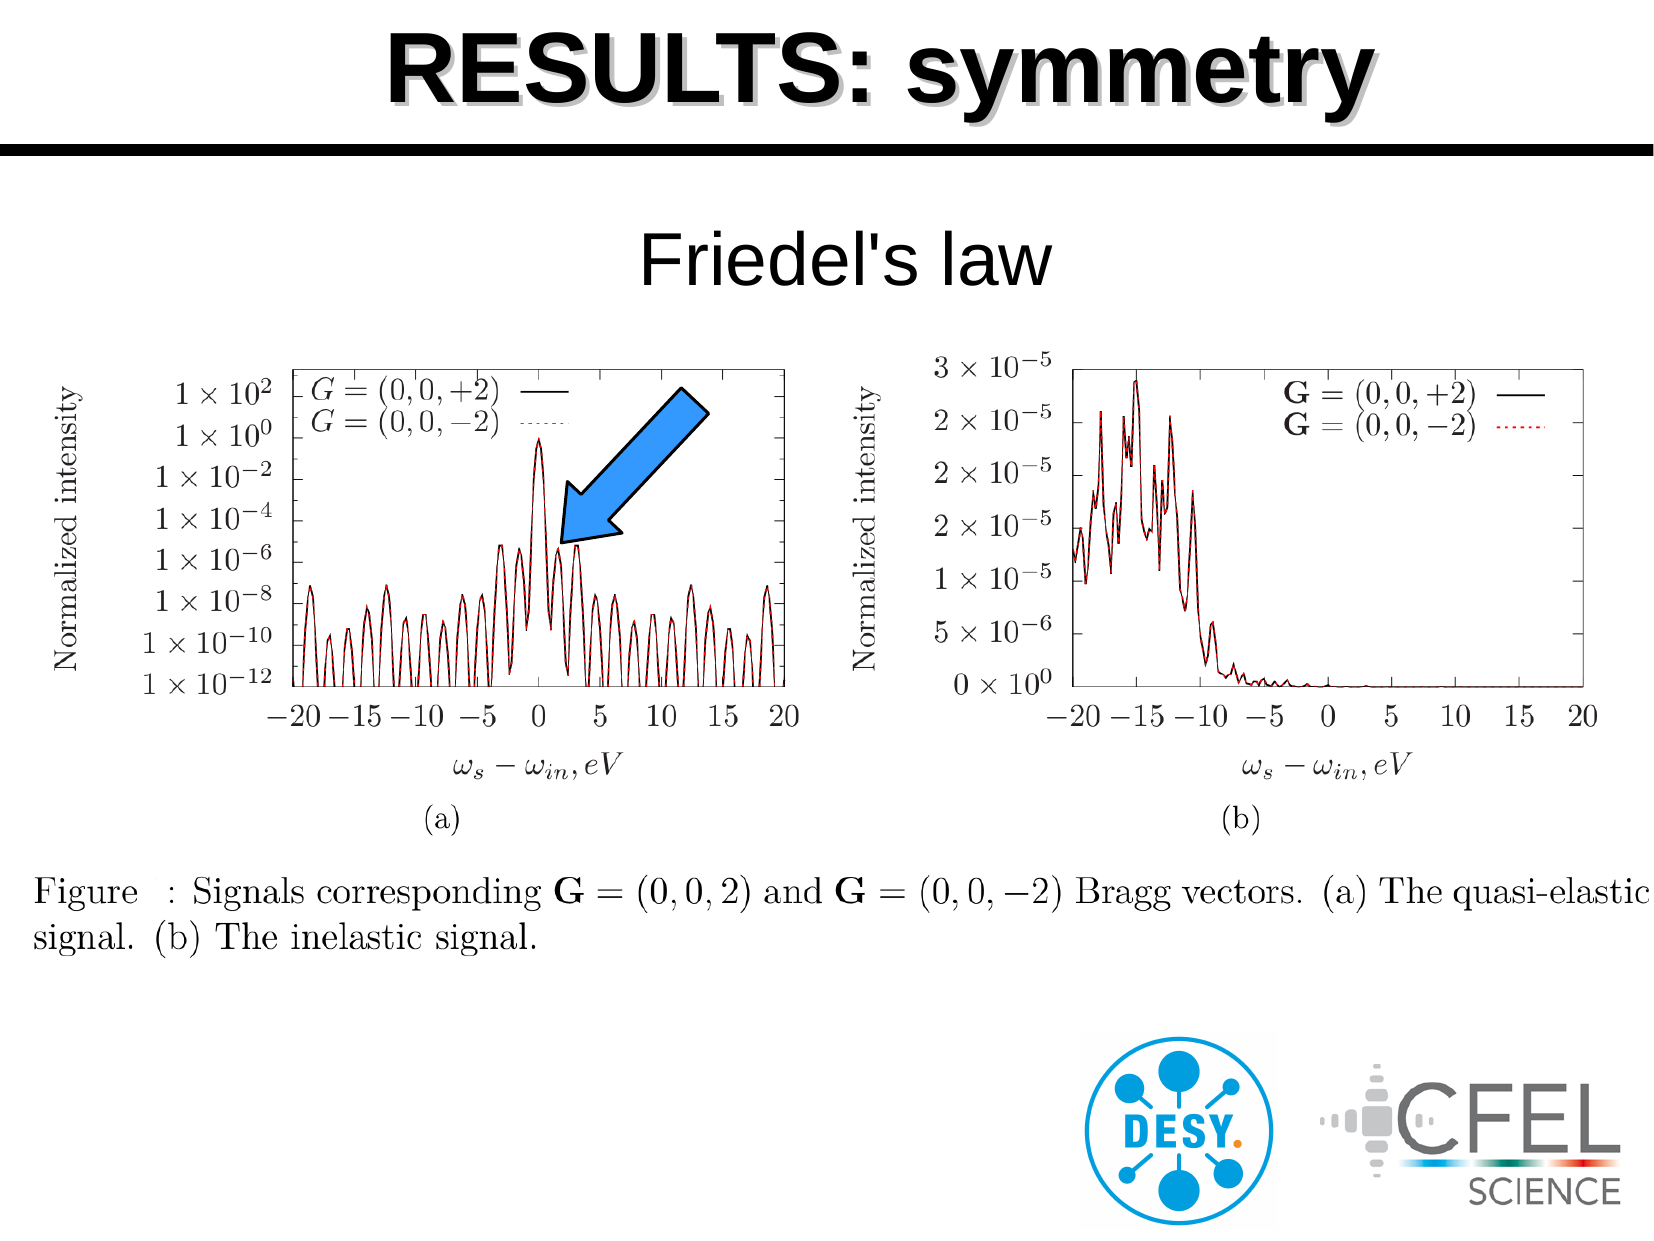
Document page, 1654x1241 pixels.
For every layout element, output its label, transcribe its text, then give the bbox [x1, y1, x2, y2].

title RESULTS: symmetry [0, 0, 1654, 151]
text_box [30, 8, 736, 247]
text_box Friedel's law [545, 210, 1146, 309]
text_box [561, 387, 709, 543]
picture [1320, 1064, 1621, 1213]
picture [31, 334, 1654, 967]
picture [1080, 1032, 1278, 1231]
